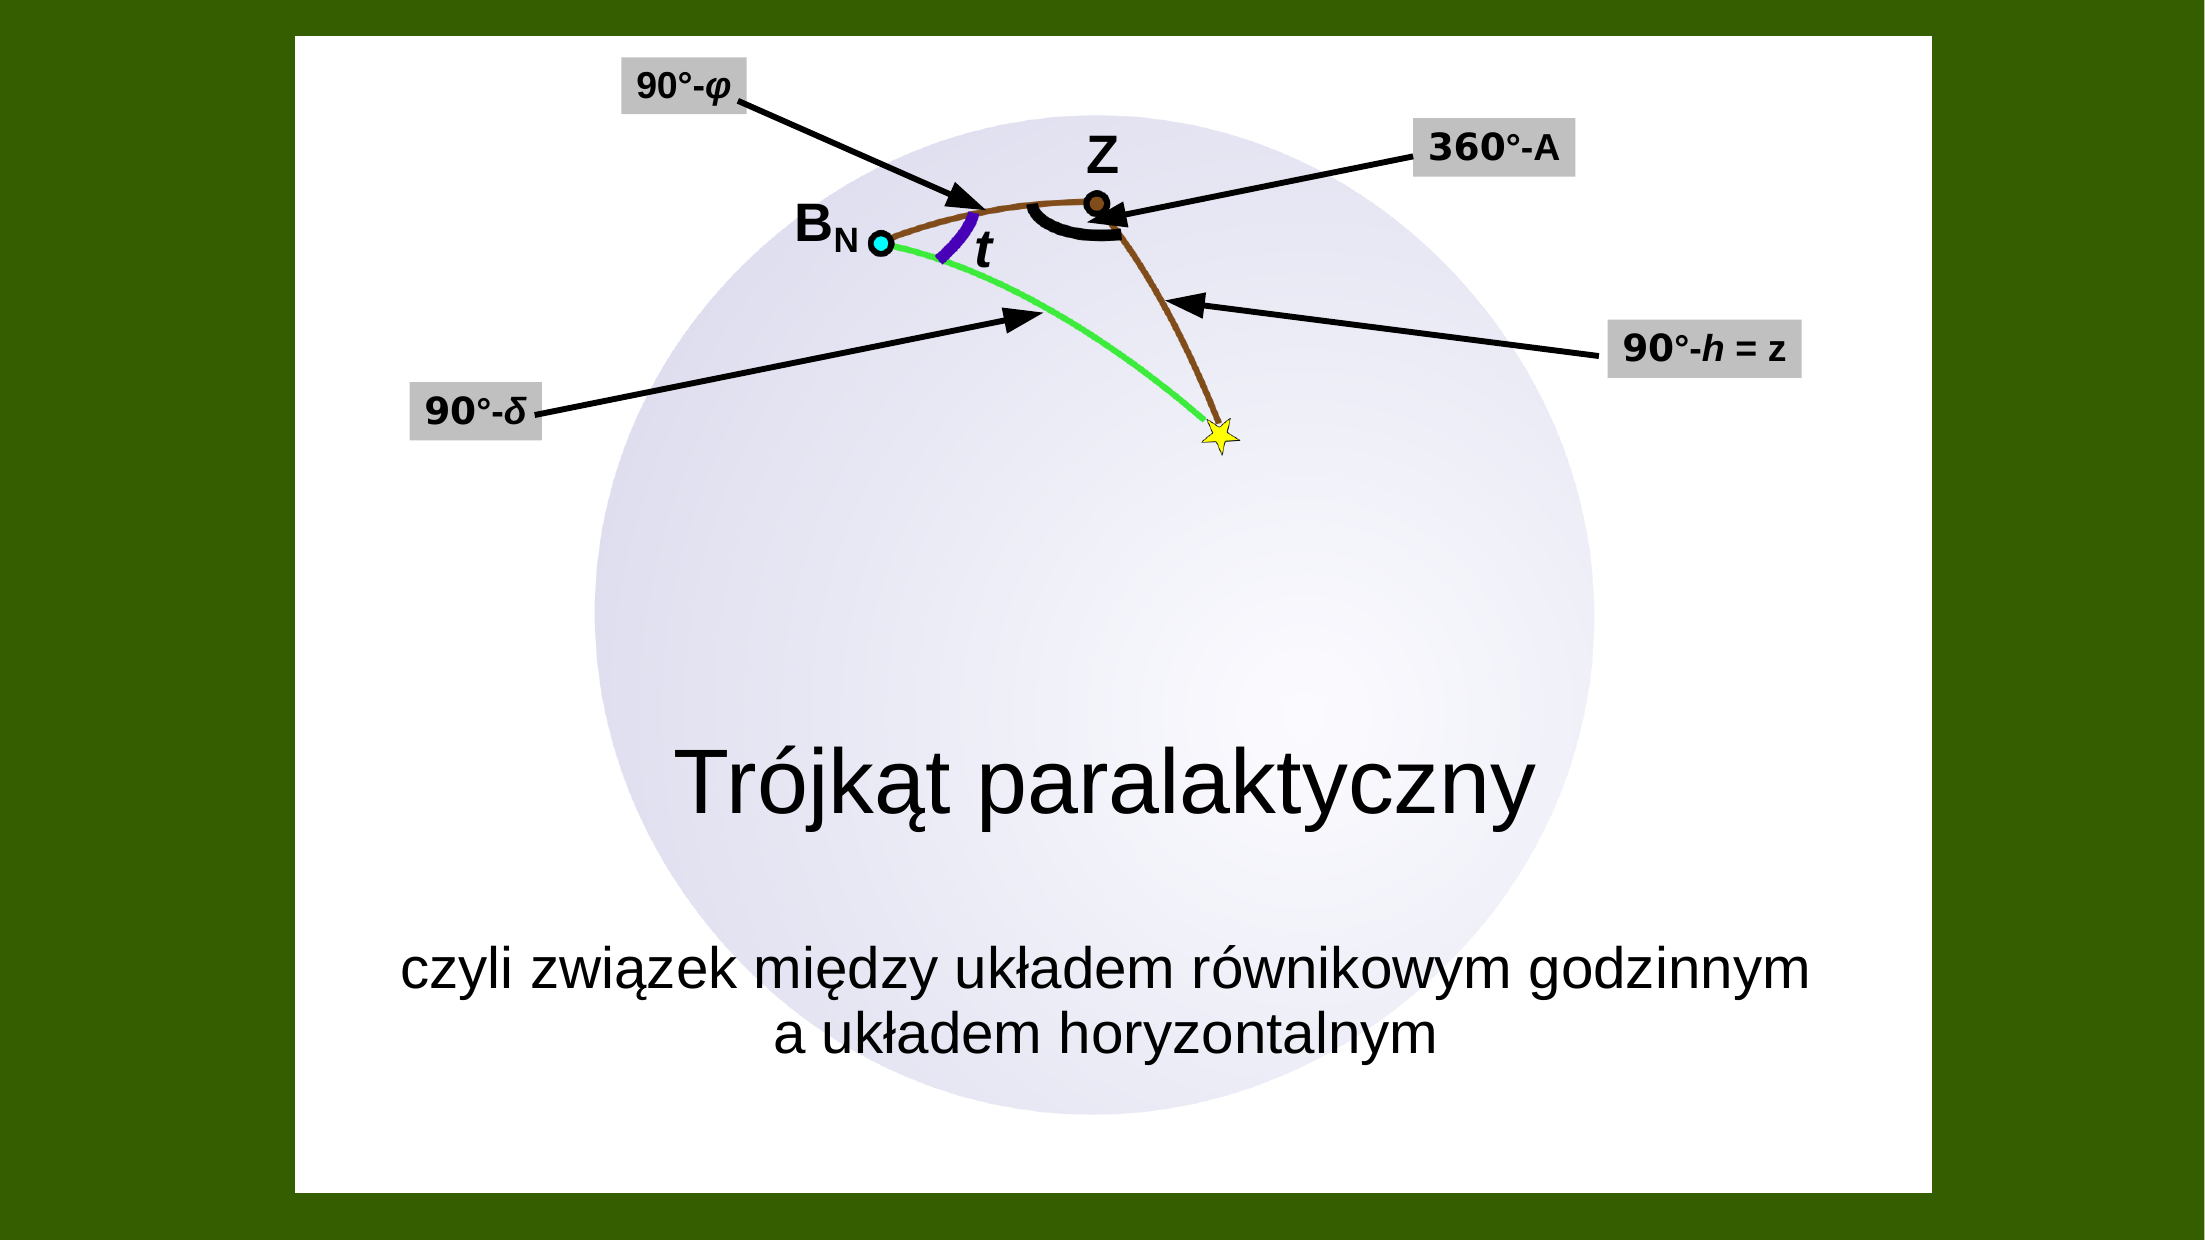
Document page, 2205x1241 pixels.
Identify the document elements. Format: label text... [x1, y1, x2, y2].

text_box 90°-φ [621, 57, 747, 115]
text_box 90°-δ [409, 382, 542, 441]
title Trójkąt paralaktyczny czyli związek między układem równikowym godzinnym a układem horyzontalnym [362, 730, 1851, 1066]
picture [295, 36, 1932, 1193]
text_box t [960, 211, 1008, 287]
text_box 360°-A [1413, 118, 1576, 177]
text_box 90°-h = z [1607, 319, 1802, 378]
text_box Z [1071, 116, 1135, 193]
text_box BN [779, 184, 874, 268]
